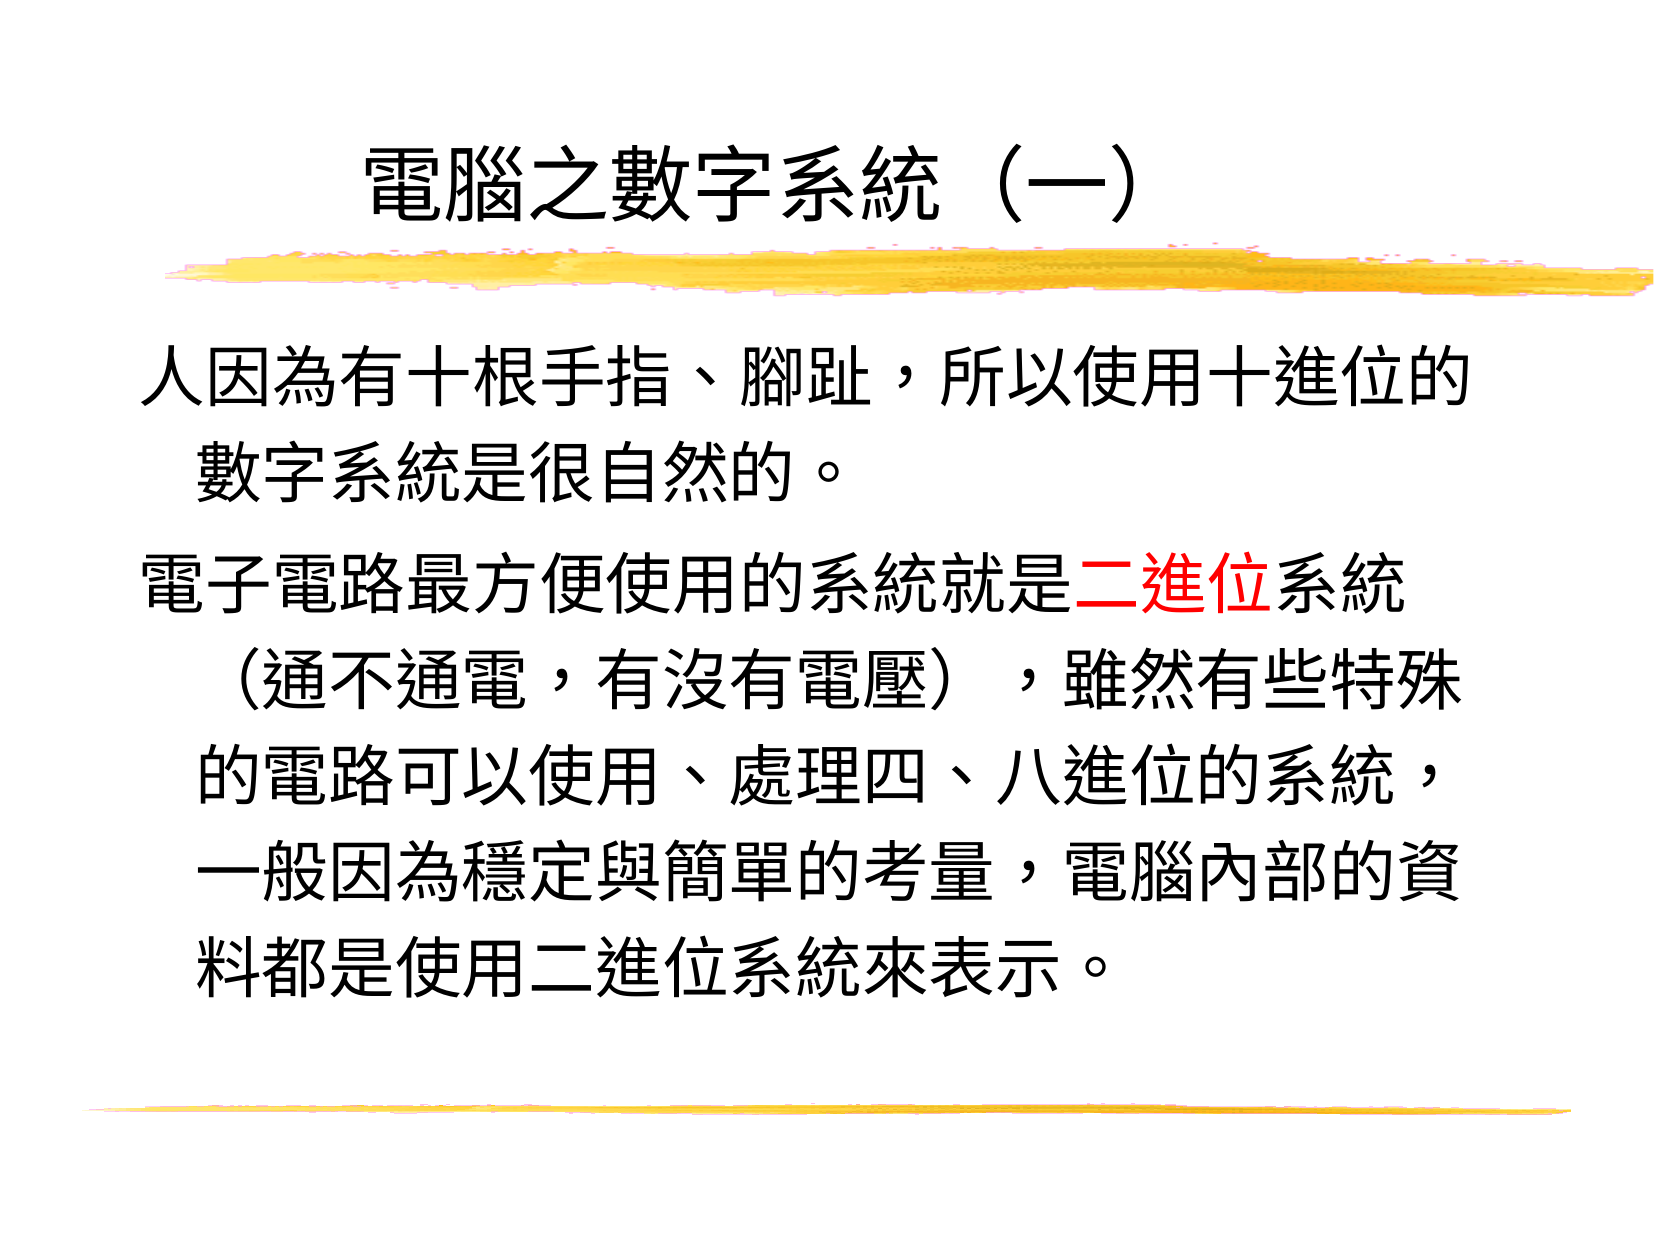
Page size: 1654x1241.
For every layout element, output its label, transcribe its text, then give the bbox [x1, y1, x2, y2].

picture [82, 1102, 1571, 1117]
list 人因為有十根手指、腳趾，所以使用十進位的數字系統是很自然的。 電子電路最方便使用的系統就是二進位系統（通不通電，有沒有電壓），雖然有些特殊的電路可以使用、處理四、八進位的系統，一般因為穩定與簡單的考量，電腦內部的資料都是使用二進位系統來表示。 [124, 316, 1530, 1077]
picture [165, 237, 1654, 308]
title 電腦之數字系統（一） [73, 25, 1479, 249]
